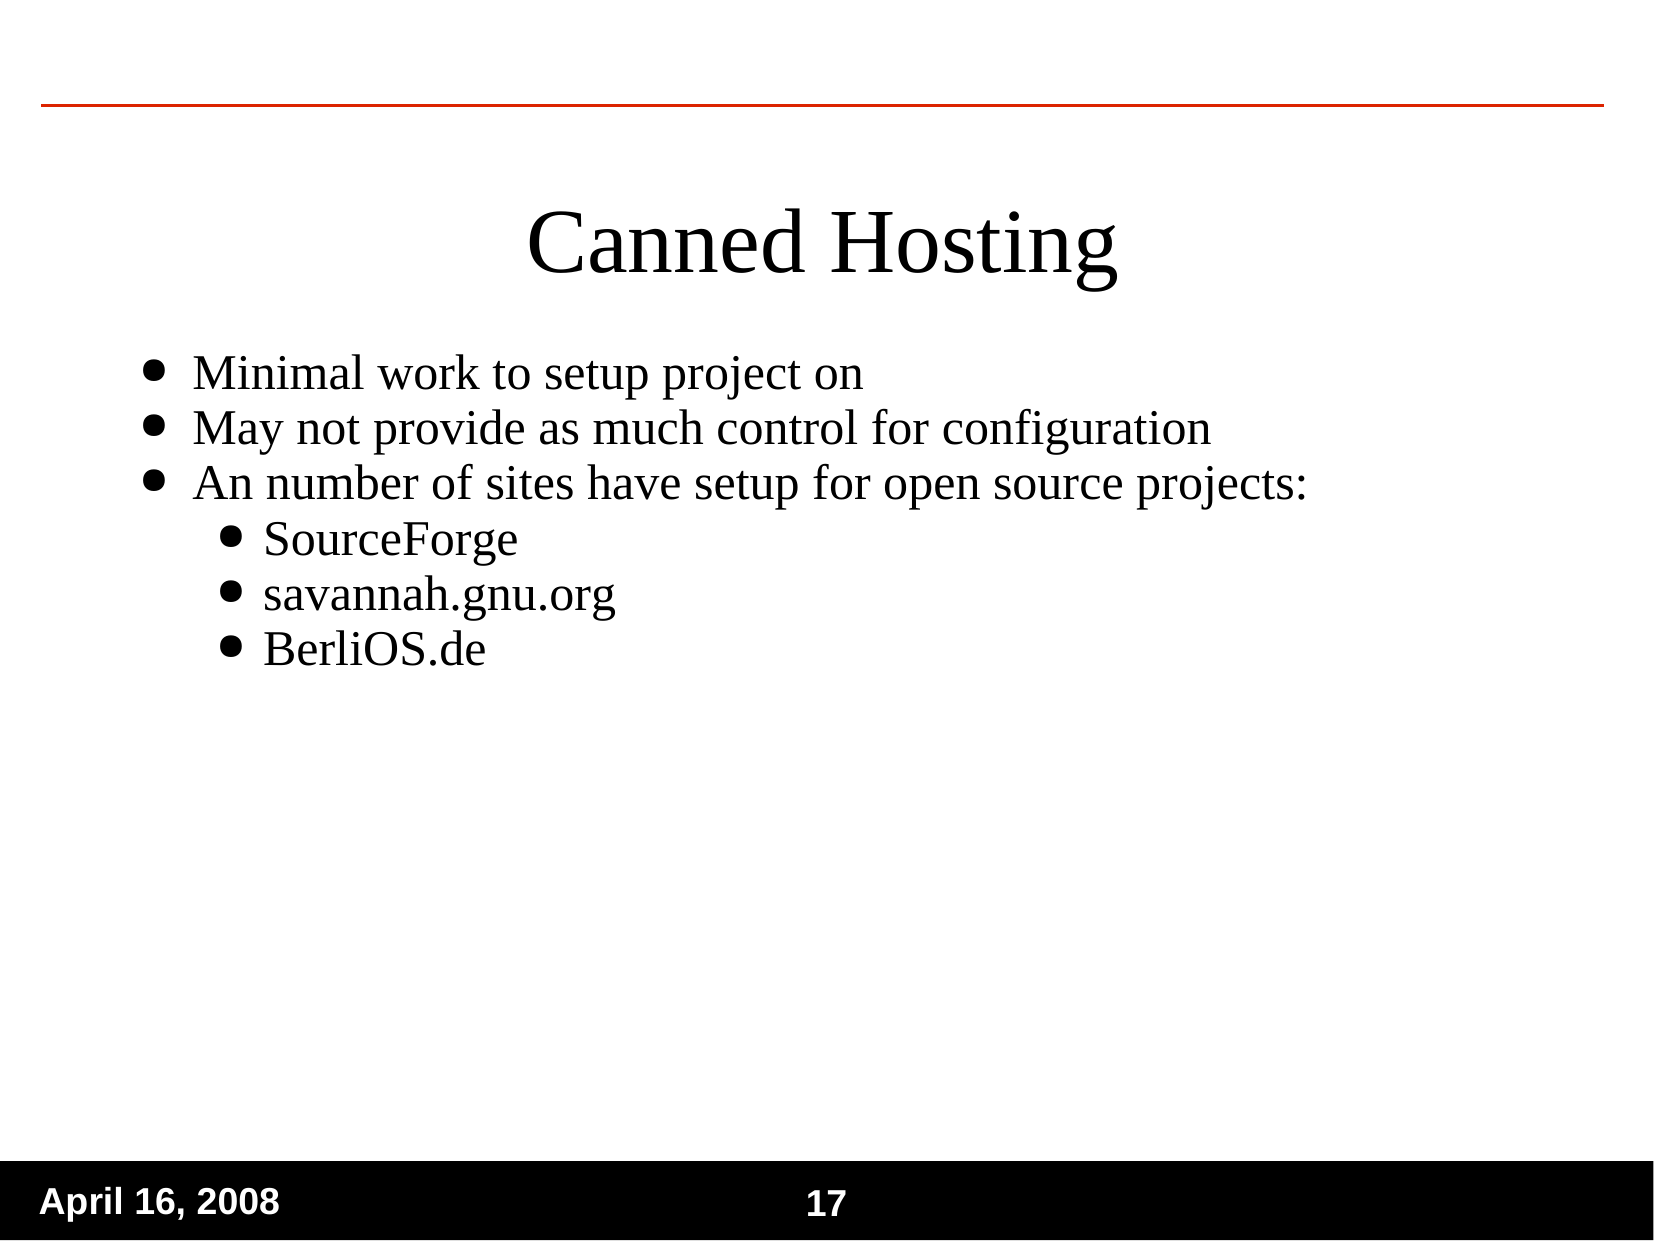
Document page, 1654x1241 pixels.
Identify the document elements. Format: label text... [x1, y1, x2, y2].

list Minimal work to setup project on May not provide as much control for configuration An number of sites have setup for open source projects: SourceForge savannah.gnu.org BerliOS.de [121, 344, 1534, 1127]
title Canned Hosting [117, 137, 1530, 346]
